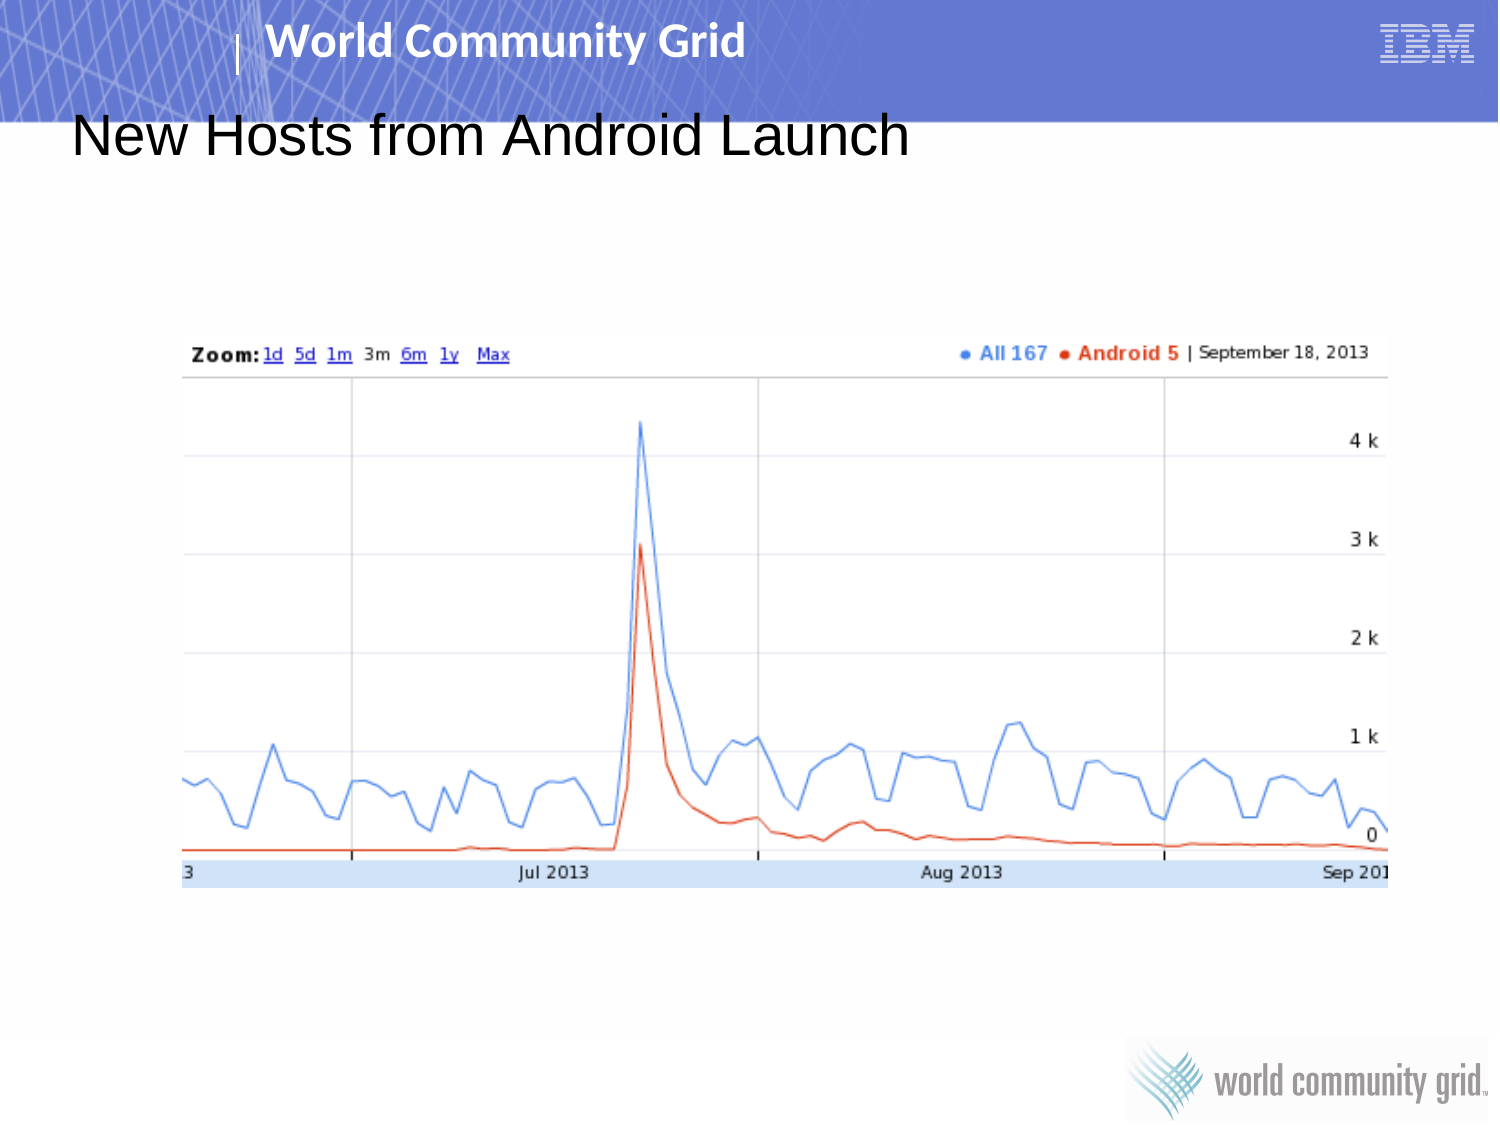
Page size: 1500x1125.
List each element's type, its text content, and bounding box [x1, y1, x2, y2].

picture [182, 335, 1388, 888]
picture [1125, 1037, 1488, 1121]
title New Hosts from Android Launch [56, 97, 1410, 179]
picture [1380, 24, 1476, 63]
